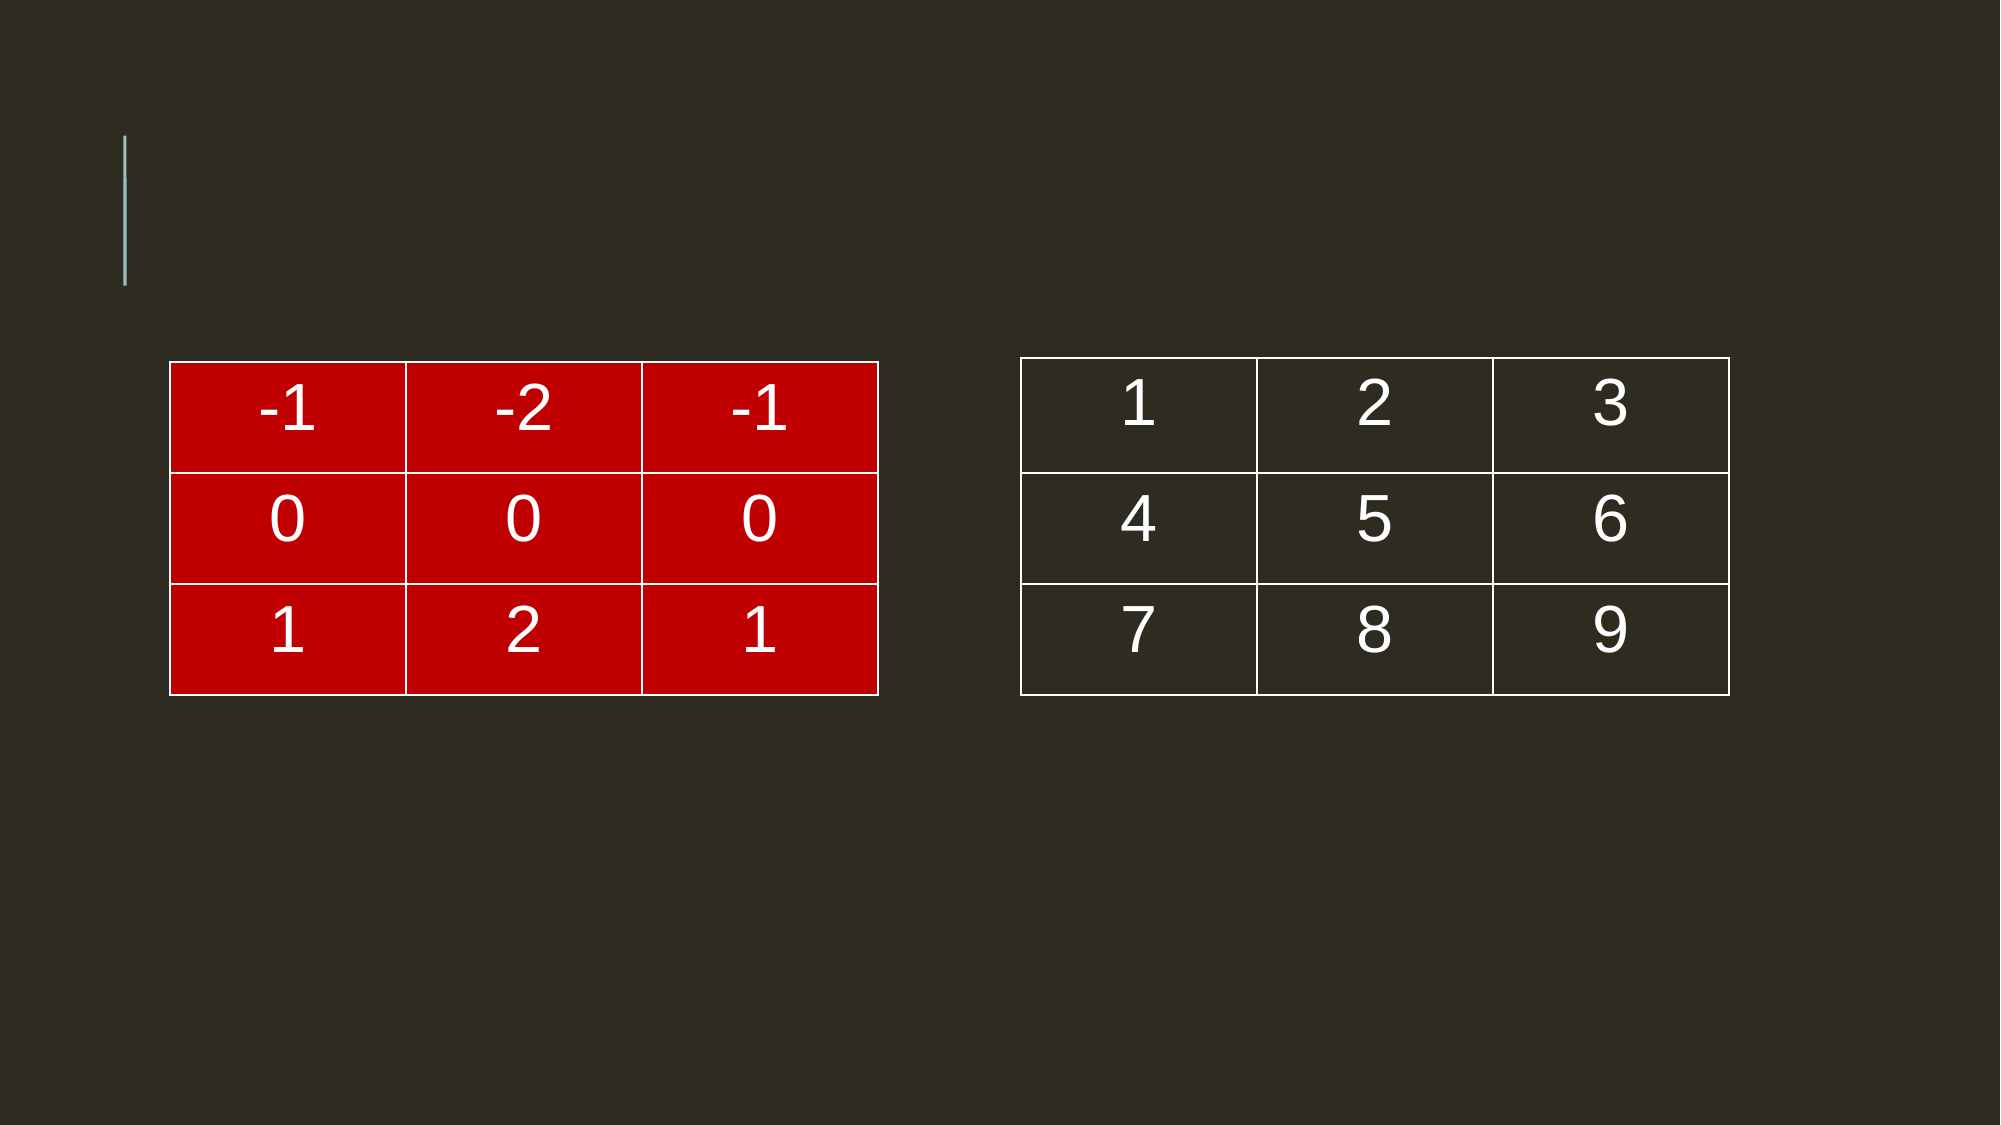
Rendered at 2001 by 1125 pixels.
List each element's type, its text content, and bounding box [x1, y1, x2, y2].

table_cell 9 [1494, 585, 1728, 694]
table_header -2 [407, 363, 641, 472]
table_header 3 [1494, 359, 1728, 472]
table_cell 1 [171, 585, 405, 694]
table_cell 0 [171, 474, 405, 583]
table_header 2 [1258, 359, 1492, 472]
table_cell 0 [643, 474, 877, 583]
table_cell 0 [407, 474, 641, 583]
table_cell 8 [1258, 585, 1492, 694]
table_cell 7 [1022, 585, 1256, 694]
table_cell 6 [1494, 474, 1728, 583]
table_header -1 [171, 363, 405, 472]
table_header 1 [1022, 359, 1256, 472]
table_cell 1 [643, 585, 877, 694]
table_cell 5 [1258, 474, 1492, 583]
table_cell 4 [1022, 474, 1256, 583]
table_header -1 [643, 363, 877, 472]
table_cell 2 [407, 585, 641, 694]
